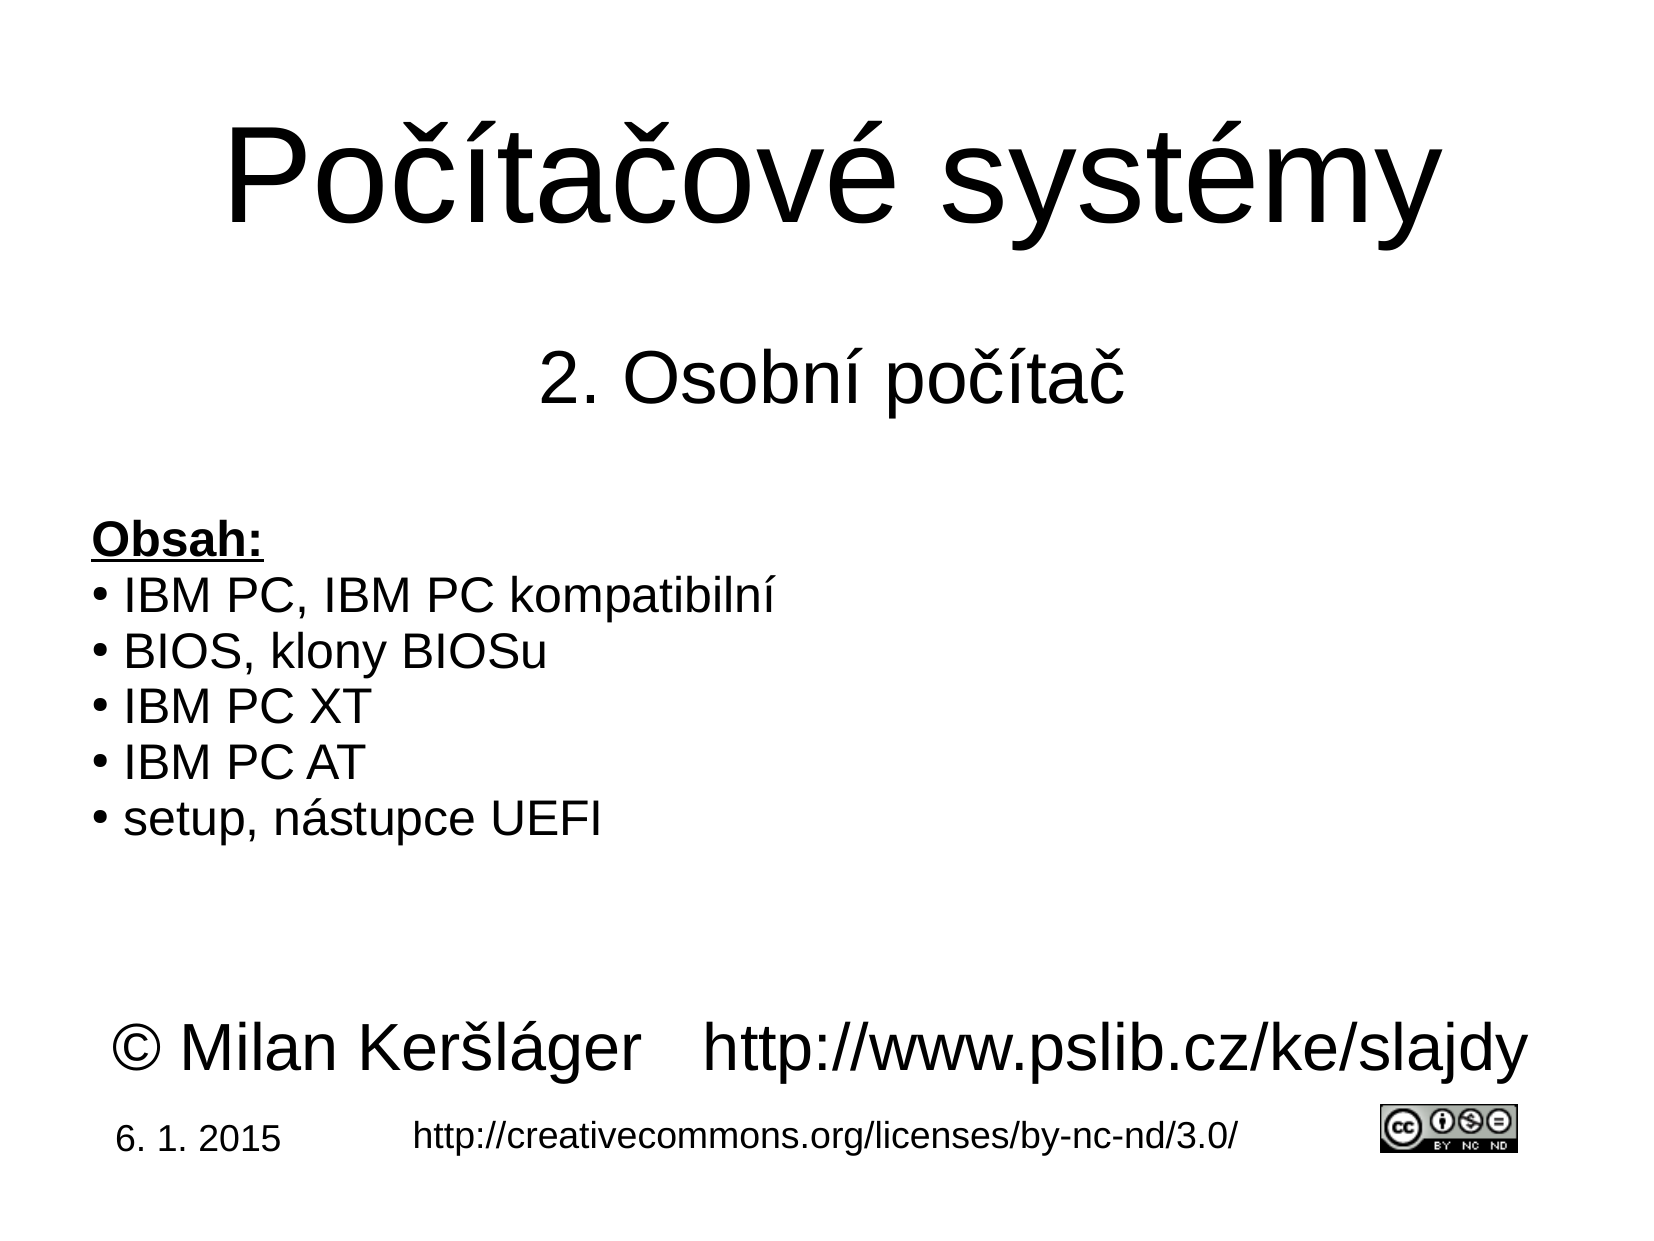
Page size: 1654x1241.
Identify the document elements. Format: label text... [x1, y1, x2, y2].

list © Milan Keršláger http://www.pslib.cz/ke/slajdy [76, 1009, 1565, 1087]
text_box Obsah: IBM PC, IBM PC kompatibilní BIOS, klony BIOSu IBM PC XT IBM PC AT setup, nástupce UEFI [76, 503, 1583, 854]
text_box http://creativecommons.org/licenses/by-nc-nd/3.0/ [339, 1107, 1313, 1165]
text_box 6. 1. 2015 [100, 1110, 355, 1168]
picture [1380, 1104, 1518, 1153]
title Počítačové systémy 2. Osobní počítač [88, 56, 1577, 461]
